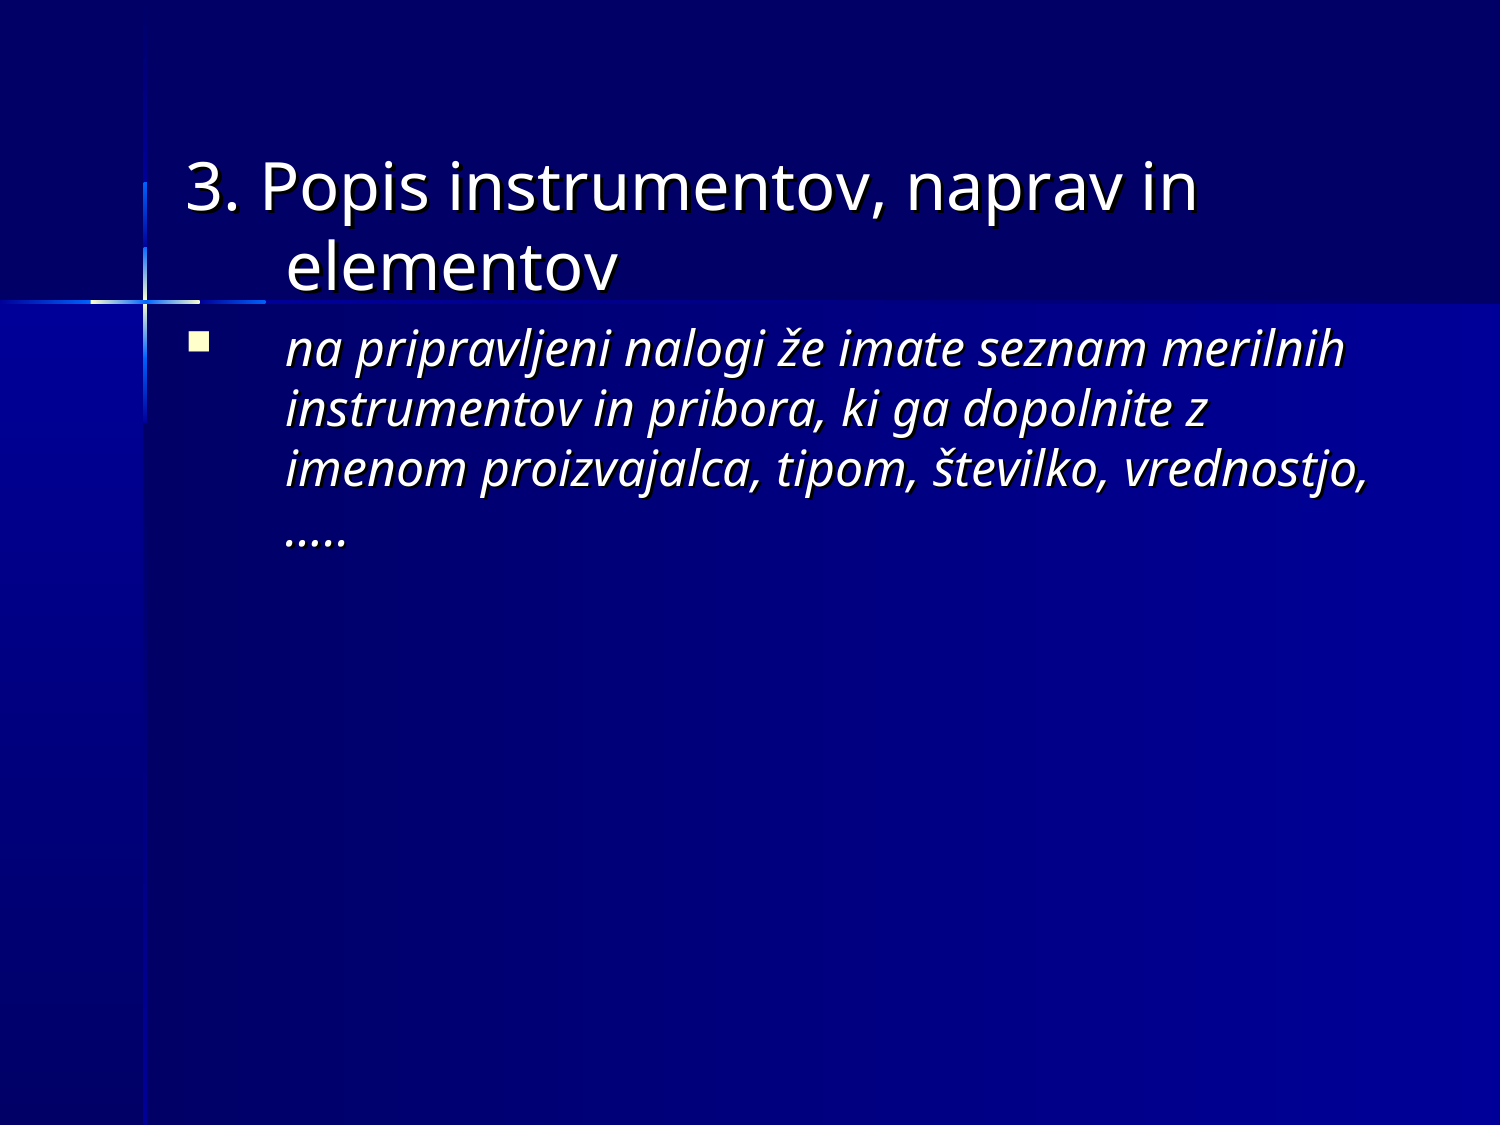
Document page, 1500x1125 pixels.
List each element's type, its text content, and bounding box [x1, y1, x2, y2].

list 3. Popis instrumentov, naprav in elementov na pripravljeni nalogi že imate seznam merilnih instrumentov in pribora, ki ga dopolnite z imenom proizvajalca, tipom, številko, vrednostjo, ….. [171, 135, 1409, 811]
